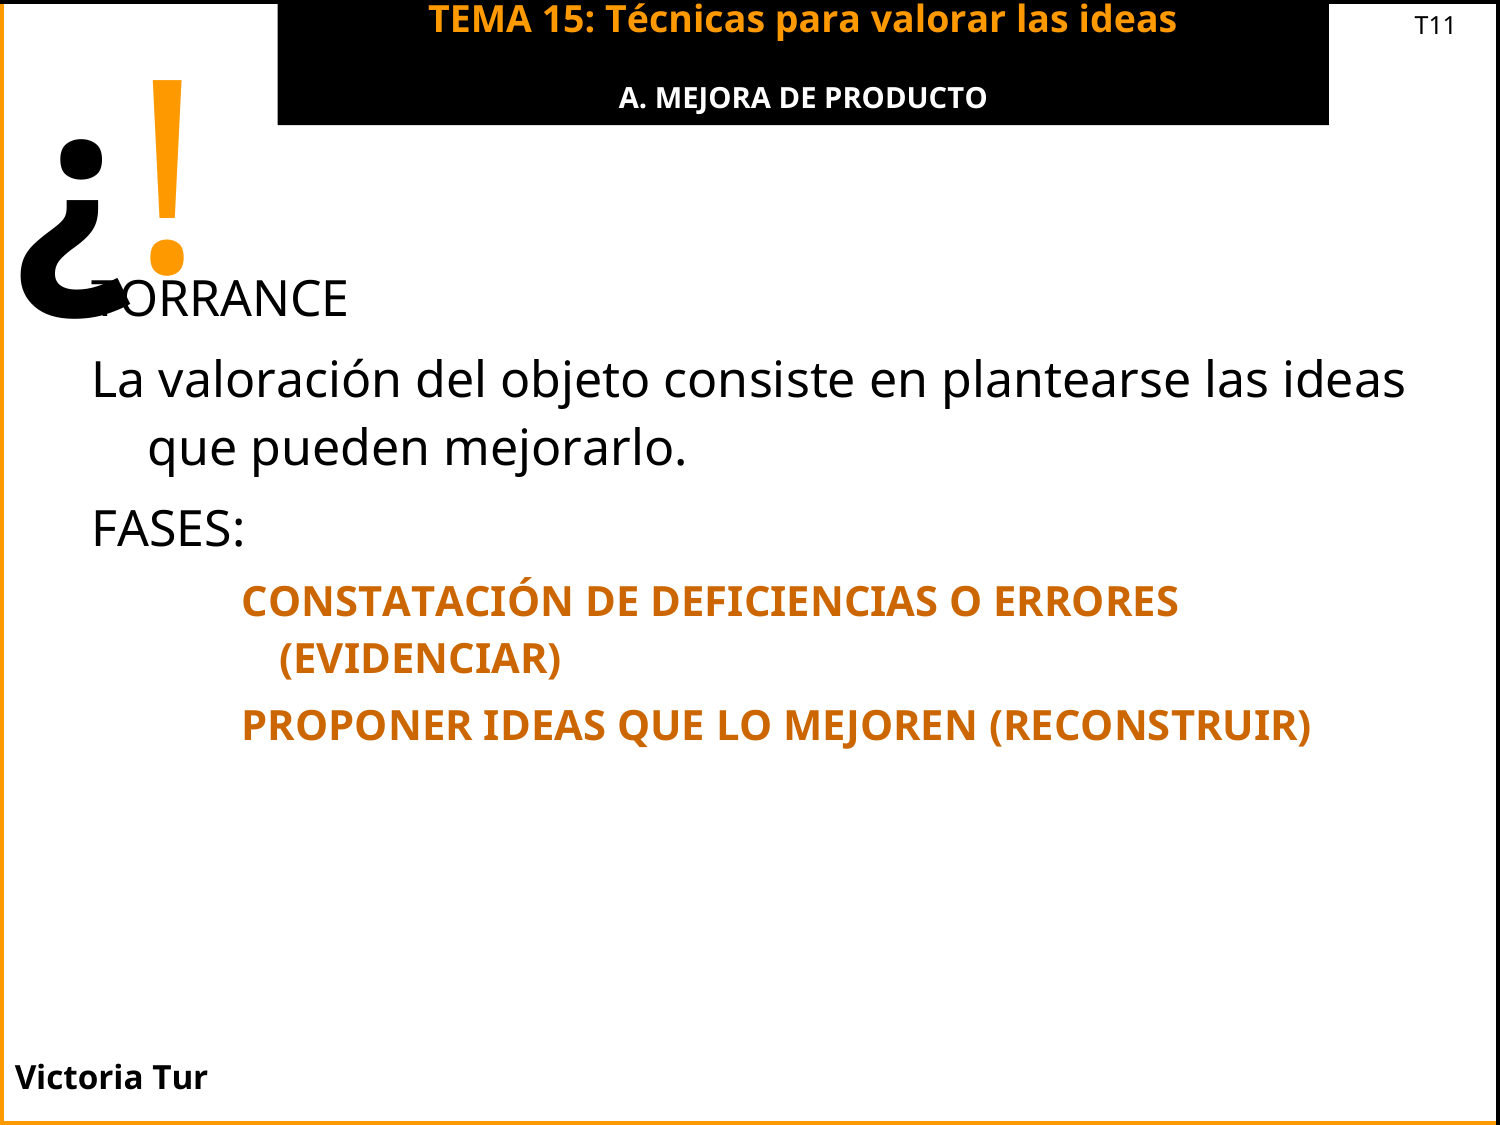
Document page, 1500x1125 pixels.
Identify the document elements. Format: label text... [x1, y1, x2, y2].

text_box T11 [1399, 0, 1500, 50]
list TORRANCE La valoración del objeto consiste en plantearse las ideas que pueden mejorarlo. FASES: CONSTATACIÓN DE DEFICIENCIAS O ERRORES (EVIDENCIAR) PROPONER IDEAS QUE LO MEJOREN (RECONSTRUIR) [76, 255, 1427, 998]
